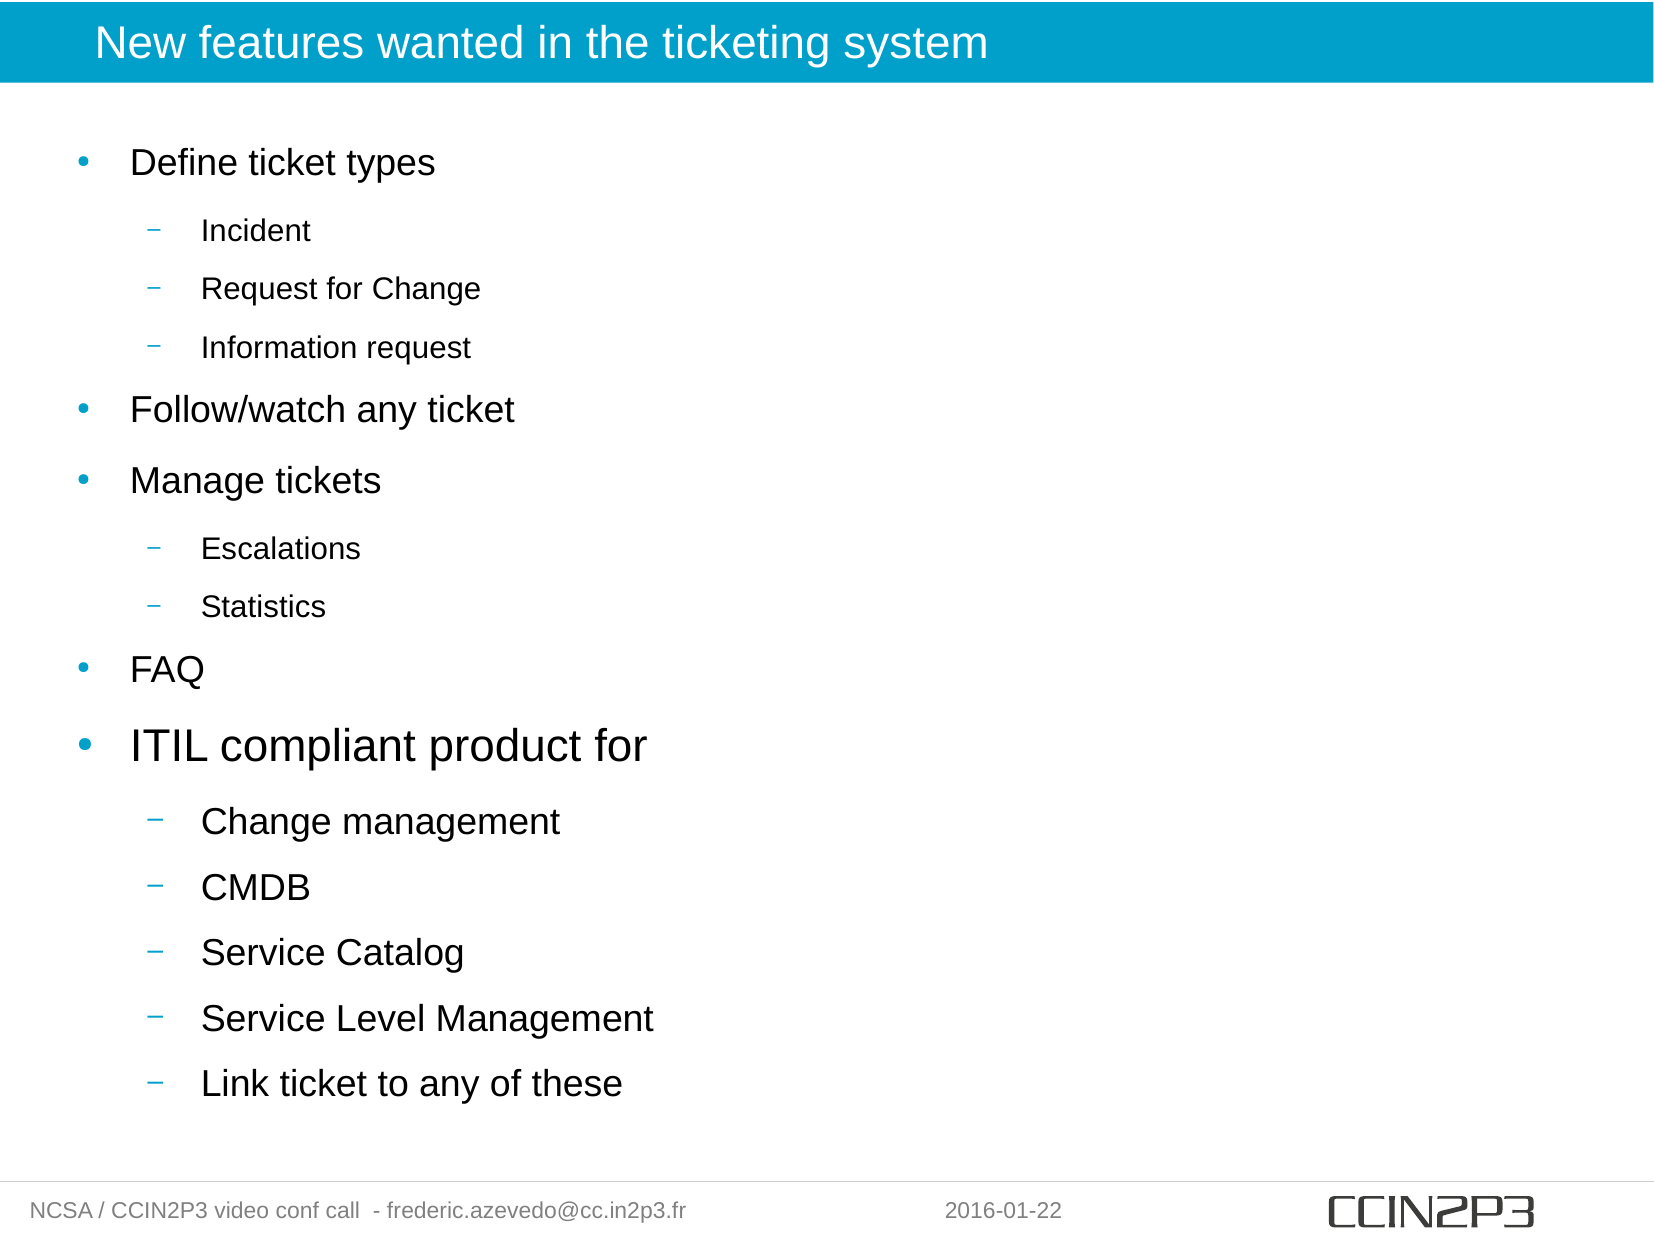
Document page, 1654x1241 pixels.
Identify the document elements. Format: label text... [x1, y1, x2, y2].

list Define ticket types Incident Request for Change Information request Follow/watch any ticket Manage tickets Escalations Statistics FAQ ITIL compliant product for Change management CMDB Service Catalog Service Level Management Link ticket to any of these [59, 141, 1607, 1134]
title New features wanted in the ticketing system [0, 2, 1654, 83]
